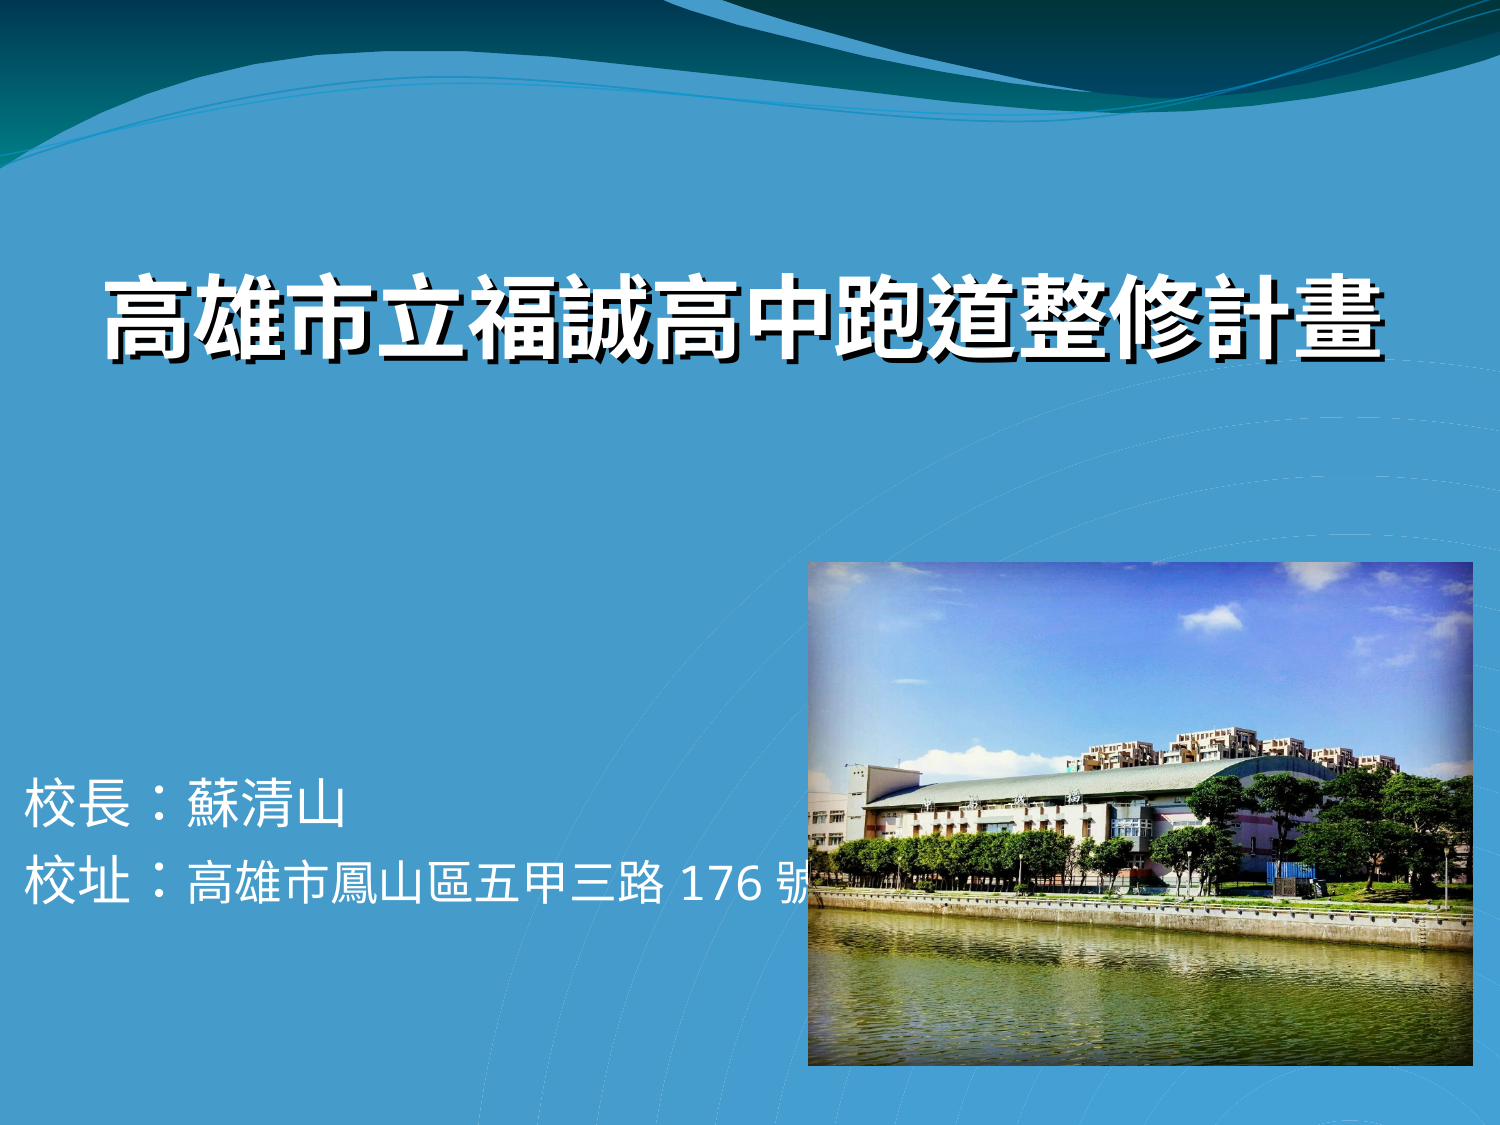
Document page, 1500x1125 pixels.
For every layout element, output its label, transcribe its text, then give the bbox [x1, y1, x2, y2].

subtitle 校長：蘇清山 校址：高雄市鳳山區五甲三路176號 [23, 761, 844, 1079]
title 高雄市立福誠高中跑道整修計畫 [100, 172, 1389, 370]
picture [808, 562, 1473, 1067]
picture [635, 90, 669, 94]
picture [113, 125, 133, 131]
picture [65, 138, 80, 143]
